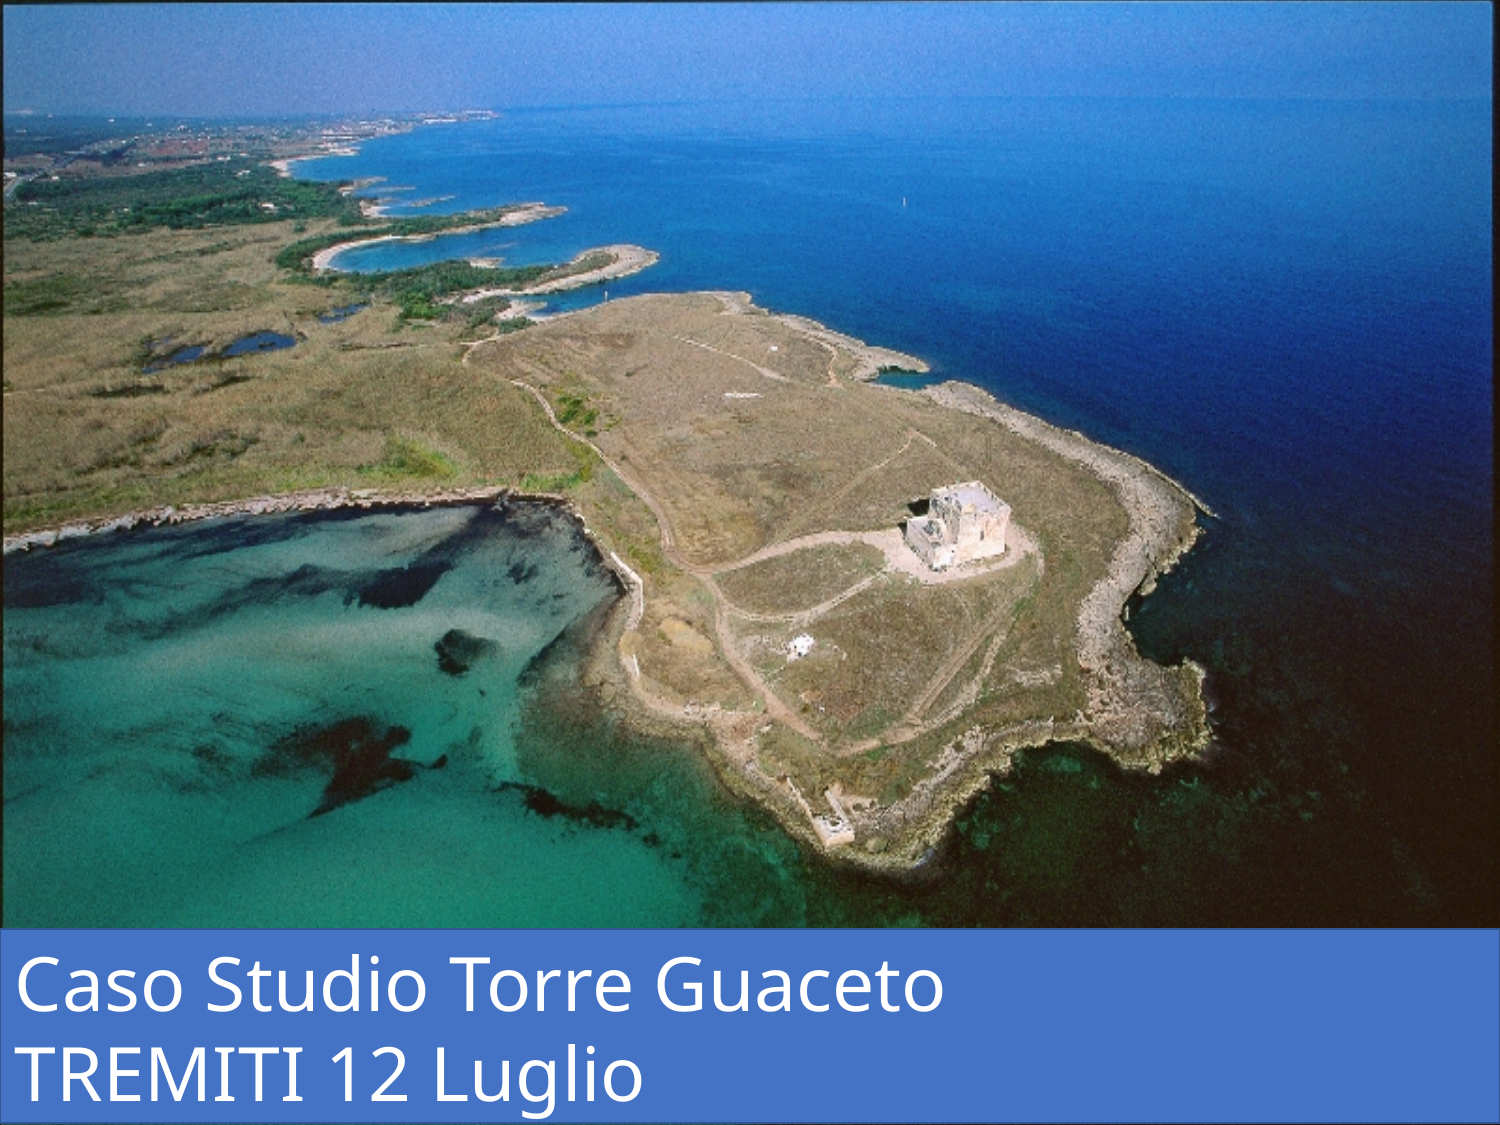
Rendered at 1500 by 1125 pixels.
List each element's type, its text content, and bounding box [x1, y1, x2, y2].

text_box Caso Studio Torre Guaceto TREMITI 12 Luglio [0, 928, 1500, 1124]
picture [0, 0, 1500, 928]
